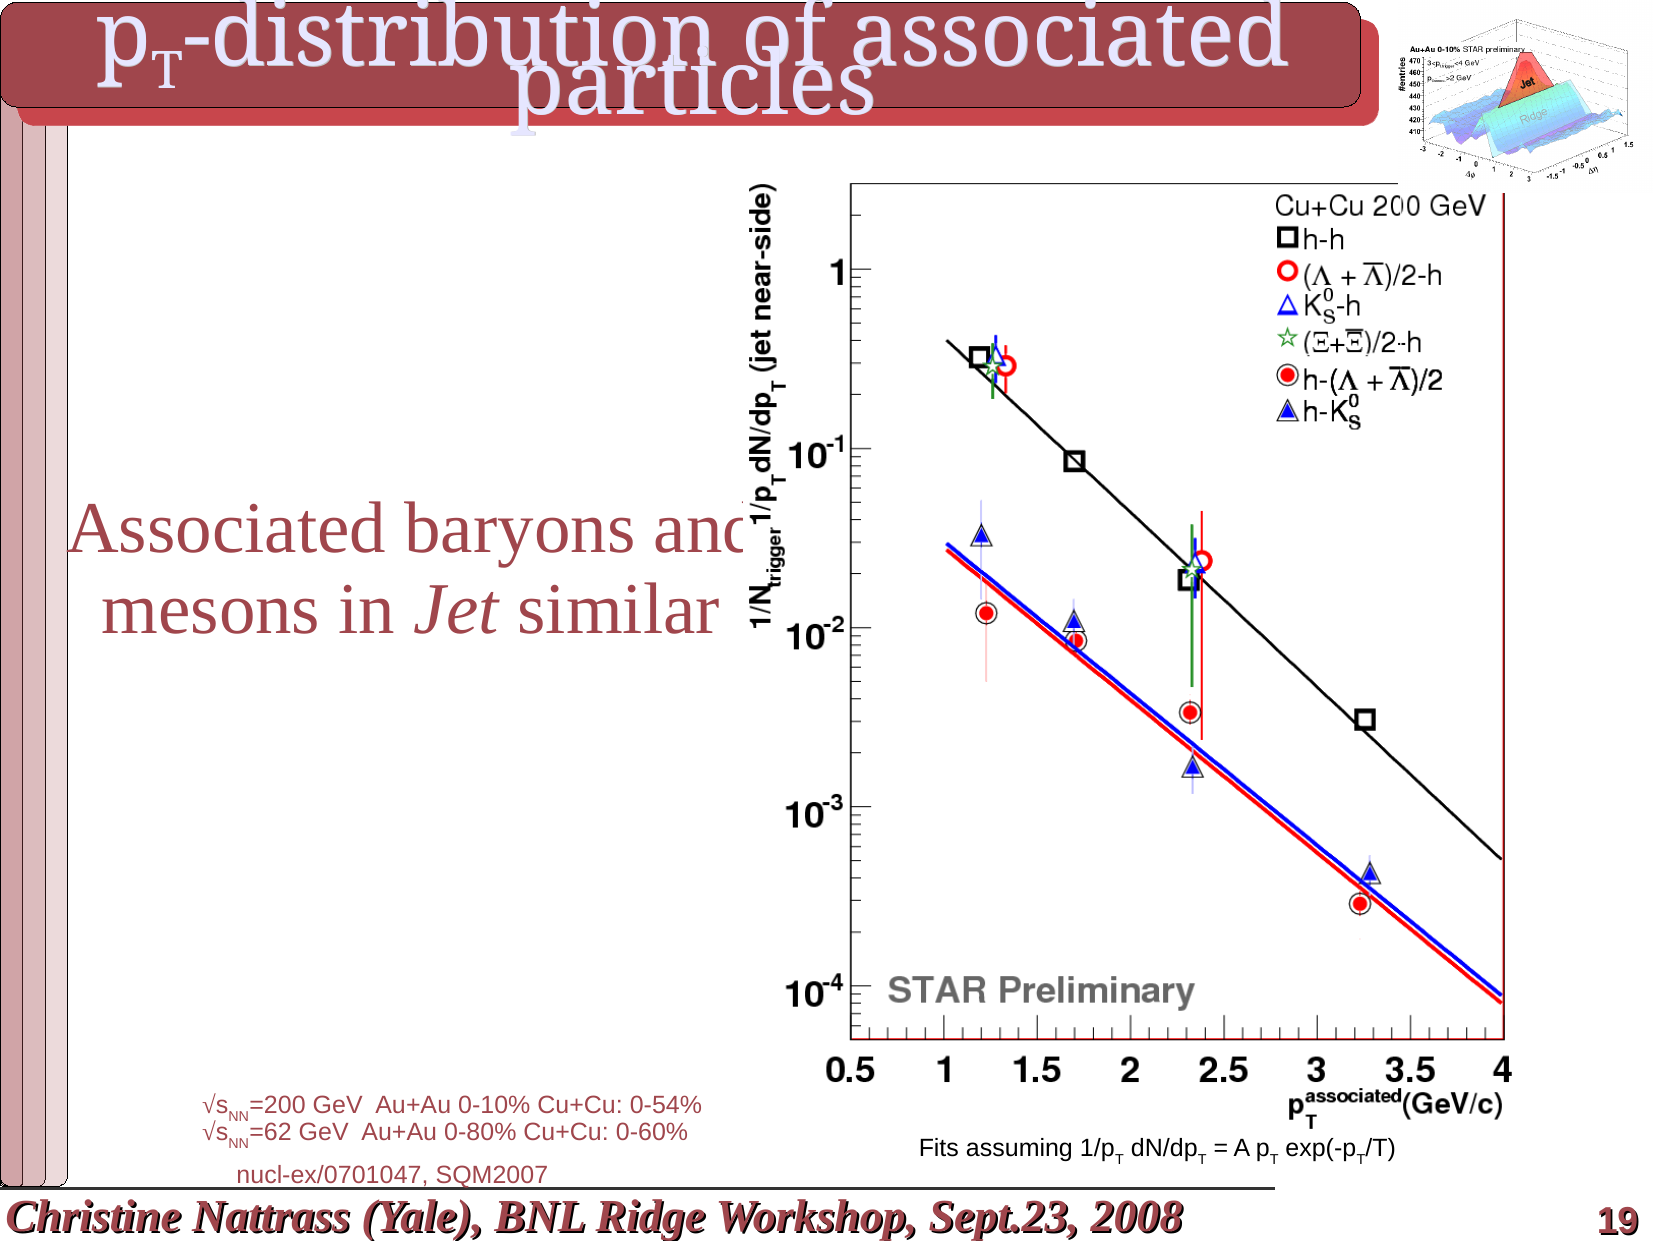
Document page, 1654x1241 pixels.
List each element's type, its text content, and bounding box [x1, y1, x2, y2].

text_box Fits assuming 1/pT dN/dpT = A pT exp(-pT/T)‏ [903, 1126, 1542, 1241]
text_box nucl-ex/0701047, SQM2007 [221, 1172, 833, 1239]
title pT-distribution of associated particles [0, 7, 1388, 141]
list Associated baryons and mesons in Jet similar [31, 487, 743, 903]
text_box √sNN=200 GeV Au+Au 0-10% Cu+Cu: 0-54% √sNN=62 GeV Au+Au 0-80% Cu+Cu: 0-60% [187, 1083, 1275, 1172]
picture [743, 0, 1653, 1136]
